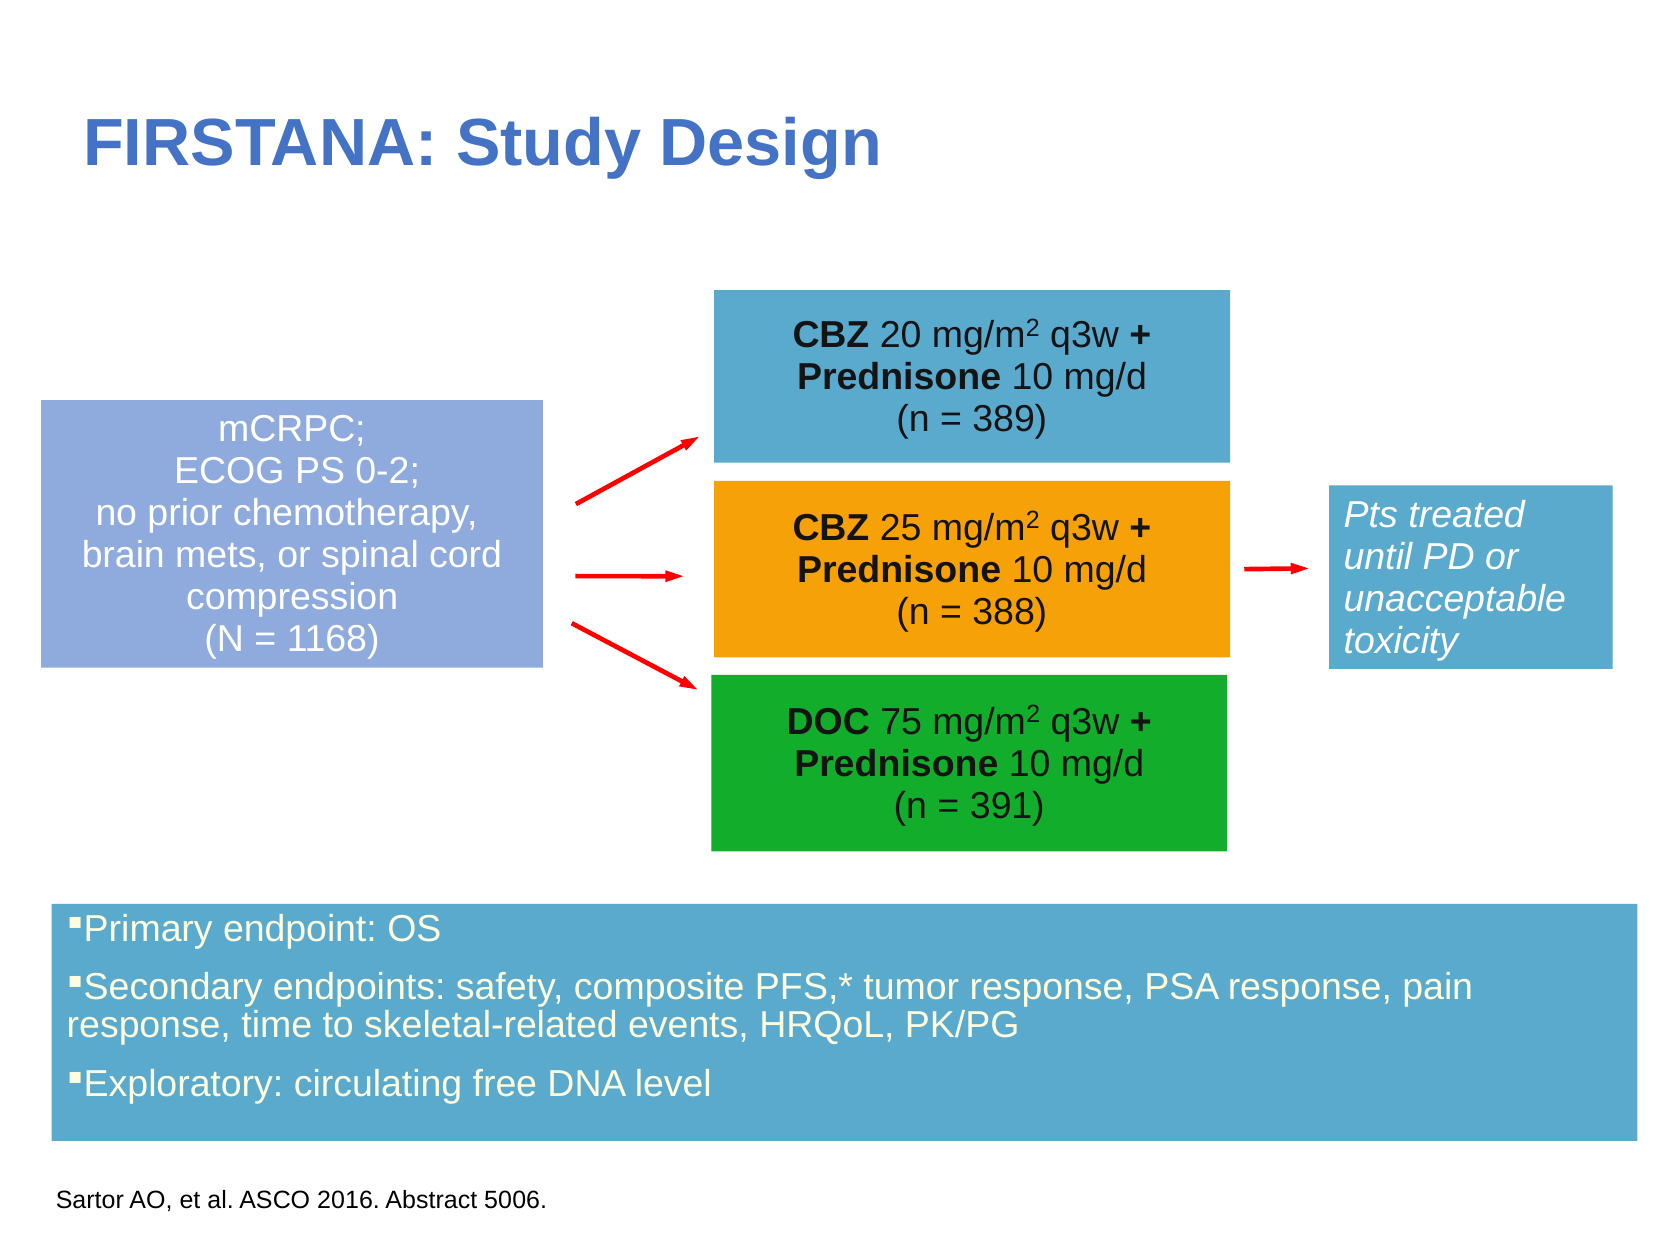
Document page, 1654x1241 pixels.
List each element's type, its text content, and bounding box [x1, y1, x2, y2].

text_box Pts treated until PD or unacceptable toxicity [1329, 485, 1613, 669]
text_box CBZ 25 mg/m2 q3w + Prednisone 10 mg/d (n = 388) [714, 480, 1231, 658]
text_box Primary endpoint: OS Secondary endpoints: safety, composite PFS,* tumor response, PSA response, pain response, time to skeletal-related events, HRQoL, PK/PG Exploratory: circulating free DNA level [51, 903, 1638, 1141]
text_box CBZ 20 mg/m2 q3w + Prednisone 10 mg/d (n = 389) [714, 290, 1231, 463]
text_box FIRSTANA: Study Design [68, 42, 1595, 243]
text_box DOC 75 mg/m2 q3w + Prednisone 10 mg/d (n = 391) [711, 674, 1228, 852]
text_box Sartor AO, et al. ASCO 2016. Abstract 5006. [41, 1177, 1185, 1222]
text_box mCRPC; ECOG PS 0-2; no prior chemotherapy, brain mets, or spinal cord compression (N = 1168) [41, 400, 543, 668]
